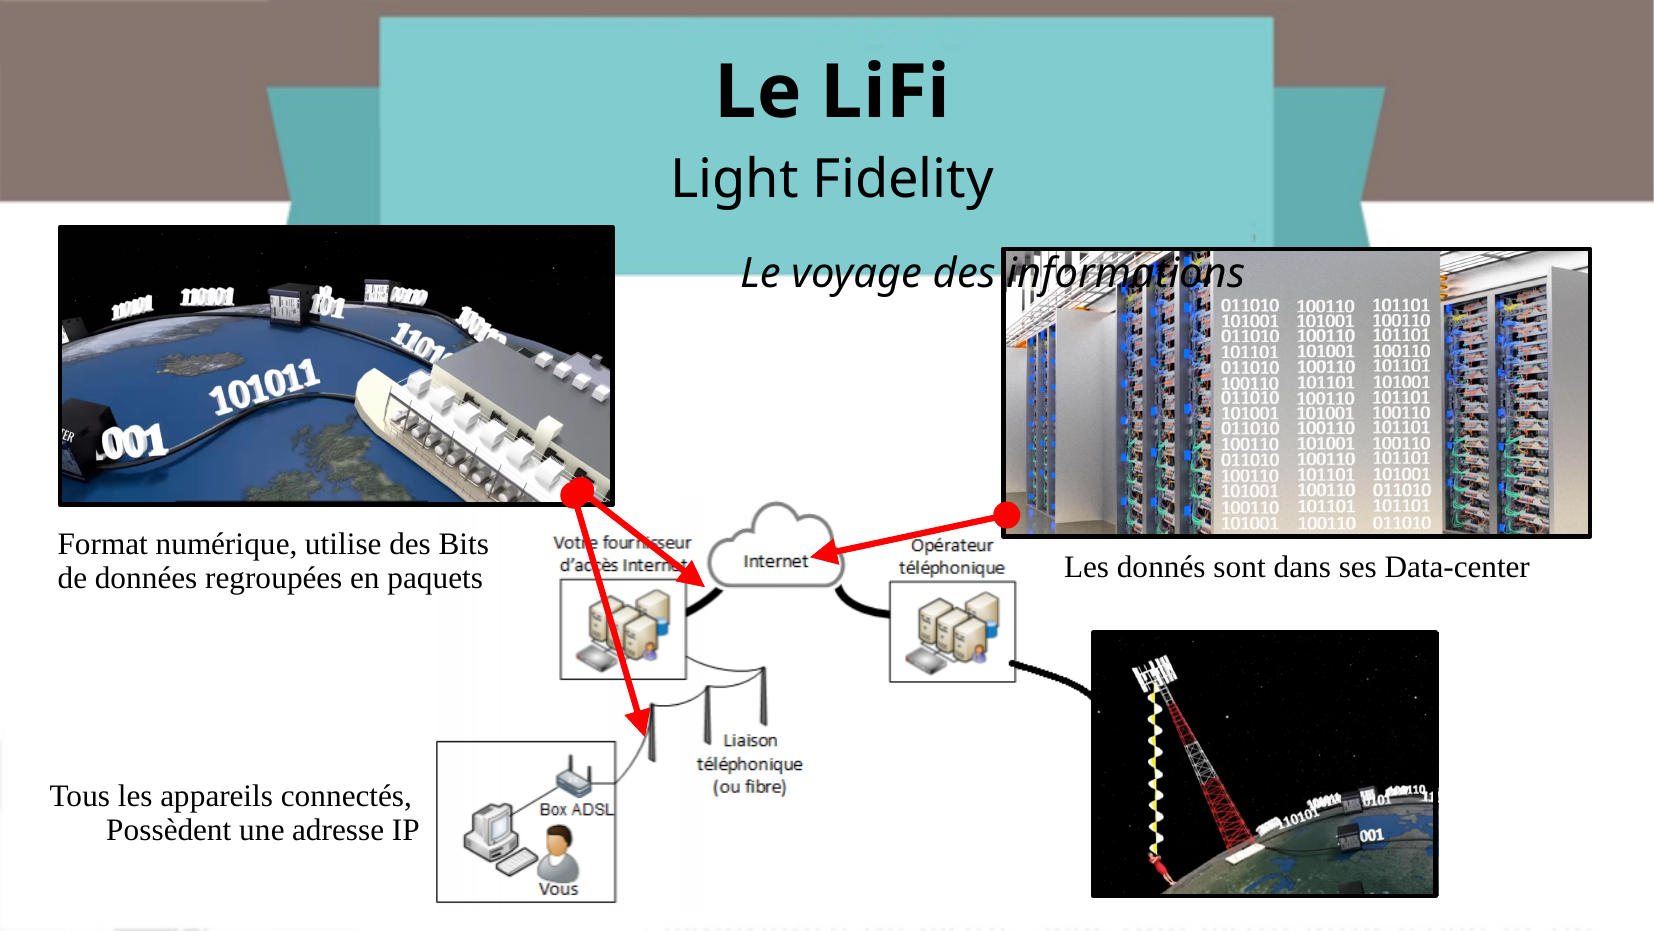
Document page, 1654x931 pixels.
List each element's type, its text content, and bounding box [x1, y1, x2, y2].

text_box Le LiFi Light Fidelity Le voyage des informations [405, 29, 1261, 269]
text_box Tous les appareils connectés, Possèdent une adresse IP [0, 771, 436, 856]
text_box Les donnés sont dans ses Data-center [1005, 542, 1591, 592]
picture [0, 0, 1654, 931]
text_box Format numérique, utilise des Bits de données regroupées en paquets [24, 519, 505, 638]
